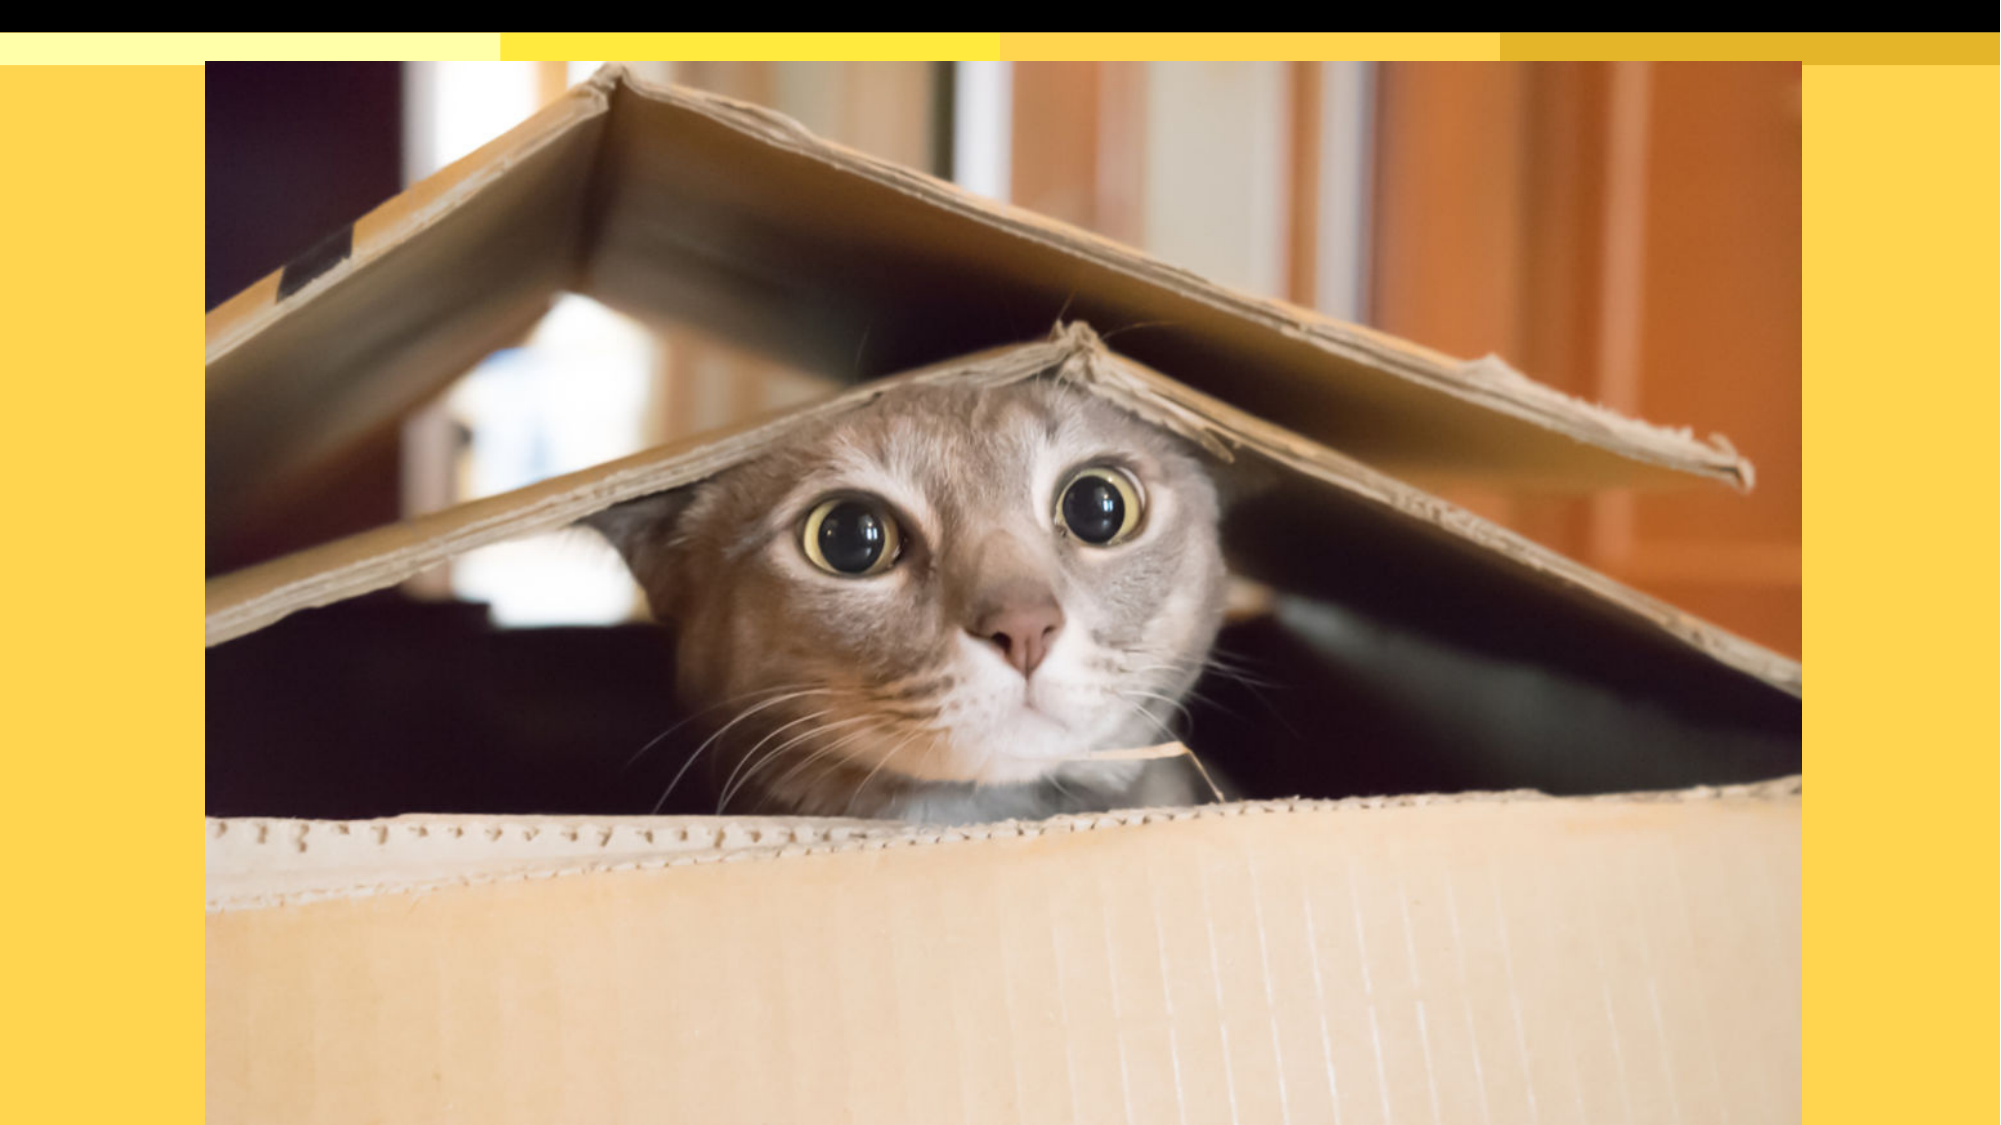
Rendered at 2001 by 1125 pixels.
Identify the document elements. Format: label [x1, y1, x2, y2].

picture [205, 61, 1802, 1125]
